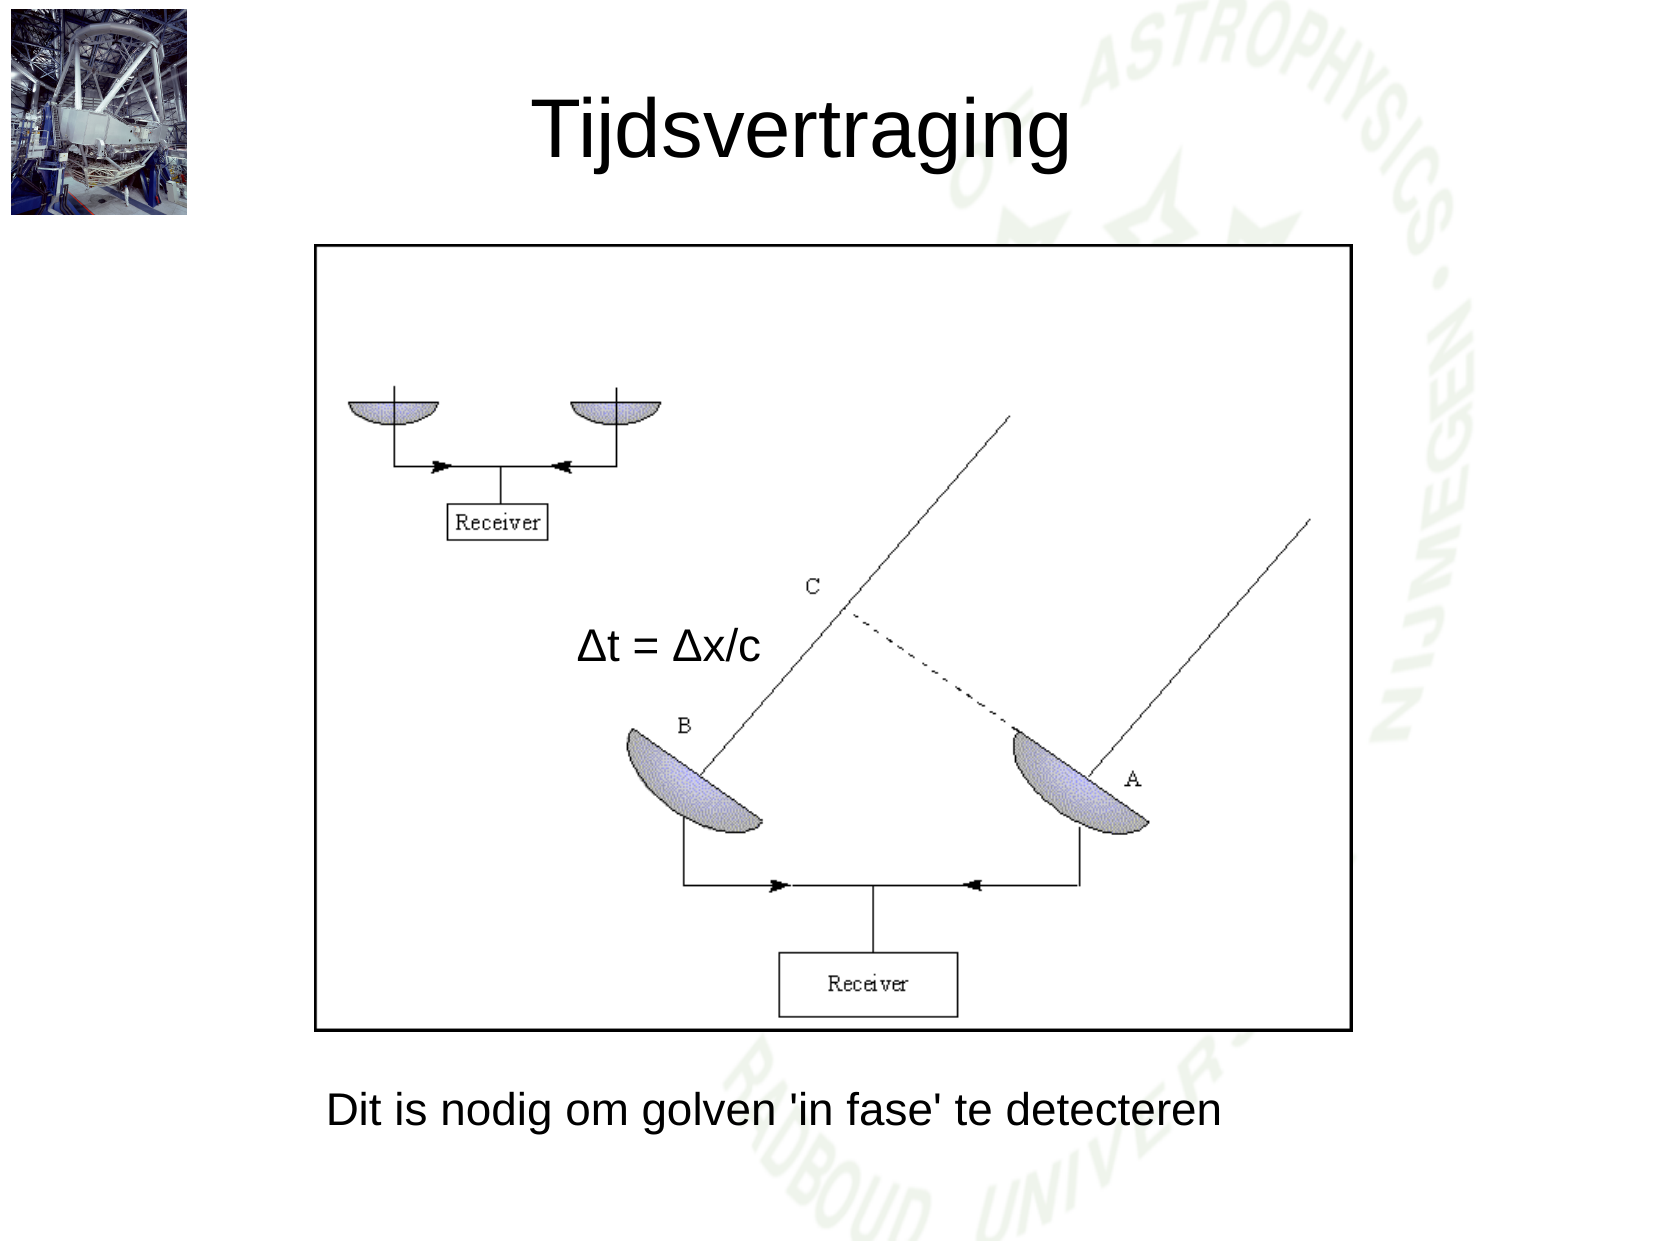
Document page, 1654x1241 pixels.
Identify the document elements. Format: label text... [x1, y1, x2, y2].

picture [0, 0, 1654, 1241]
text_box Δt = Δx/c [561, 612, 774, 679]
text_box Dit is nodig om golven 'in fase' te detecteren [310, 1076, 1238, 1143]
text_box Tijdsvertraging [515, 74, 1089, 183]
